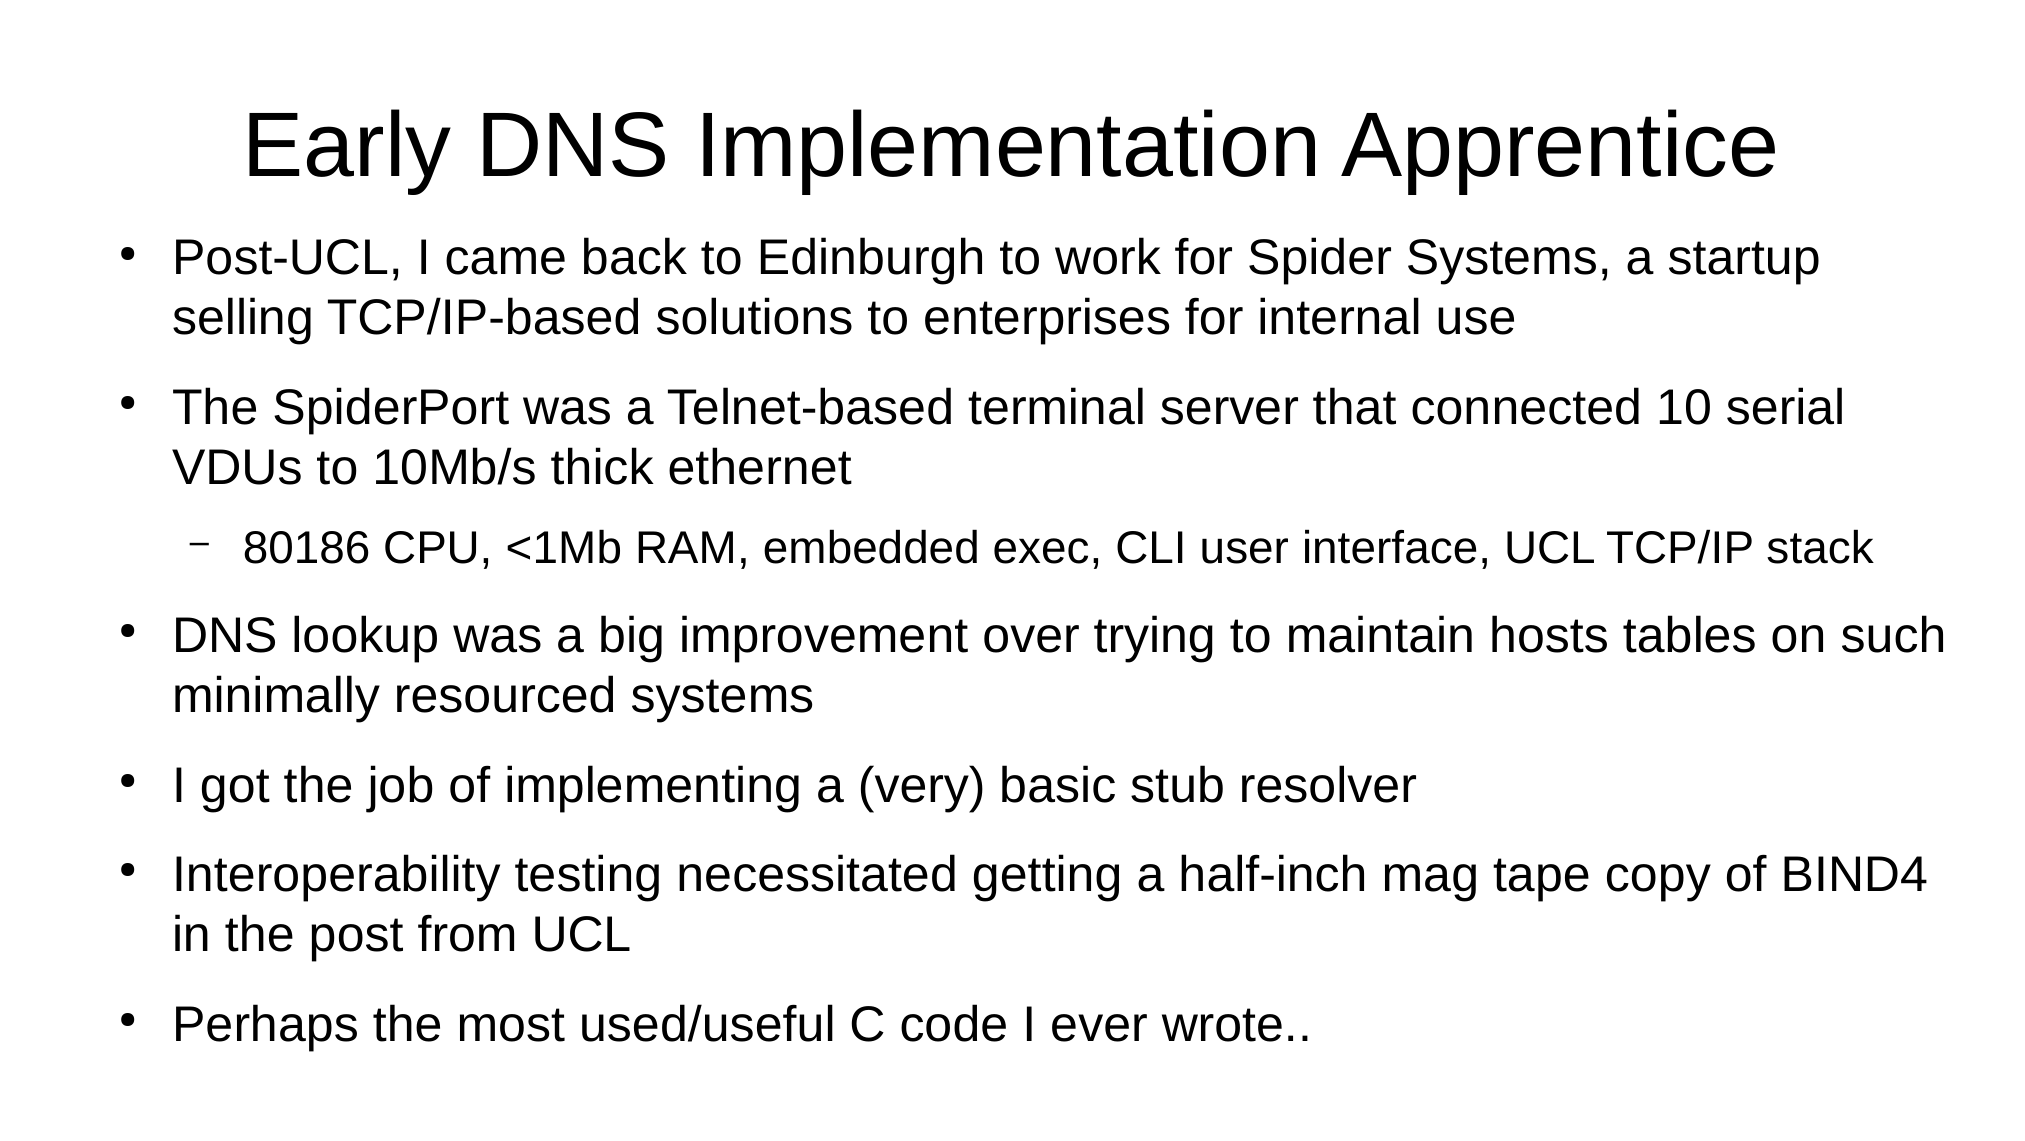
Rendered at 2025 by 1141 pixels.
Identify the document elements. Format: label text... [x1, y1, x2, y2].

list Post-UCL, I came back to Edinburgh to work for Spider Systems, a startup selling TCP/IP-based solutions to enterprises for internal use The SpiderPort was a Telnet-based terminal server that connected 10 serial VDUs to 10Mb/s thick ethernet 80186 CPU, <1Mb RAM, embedded exec, CLI user interface, UCL TCP/IP stack DNS lookup was a big improvement over trying to maintain hosts tables on such minimally resourced systems I got the job of implementing a (very) basic stub resolver Interoperability testing necessitated getting a half-inch mag tape copy of BIND4 in the post from UCL Perhaps the most used/useful C code I ever wrote.. [101, 224, 1950, 886]
title Early DNS Implementation Apprentice [101, 45, 1924, 224]
